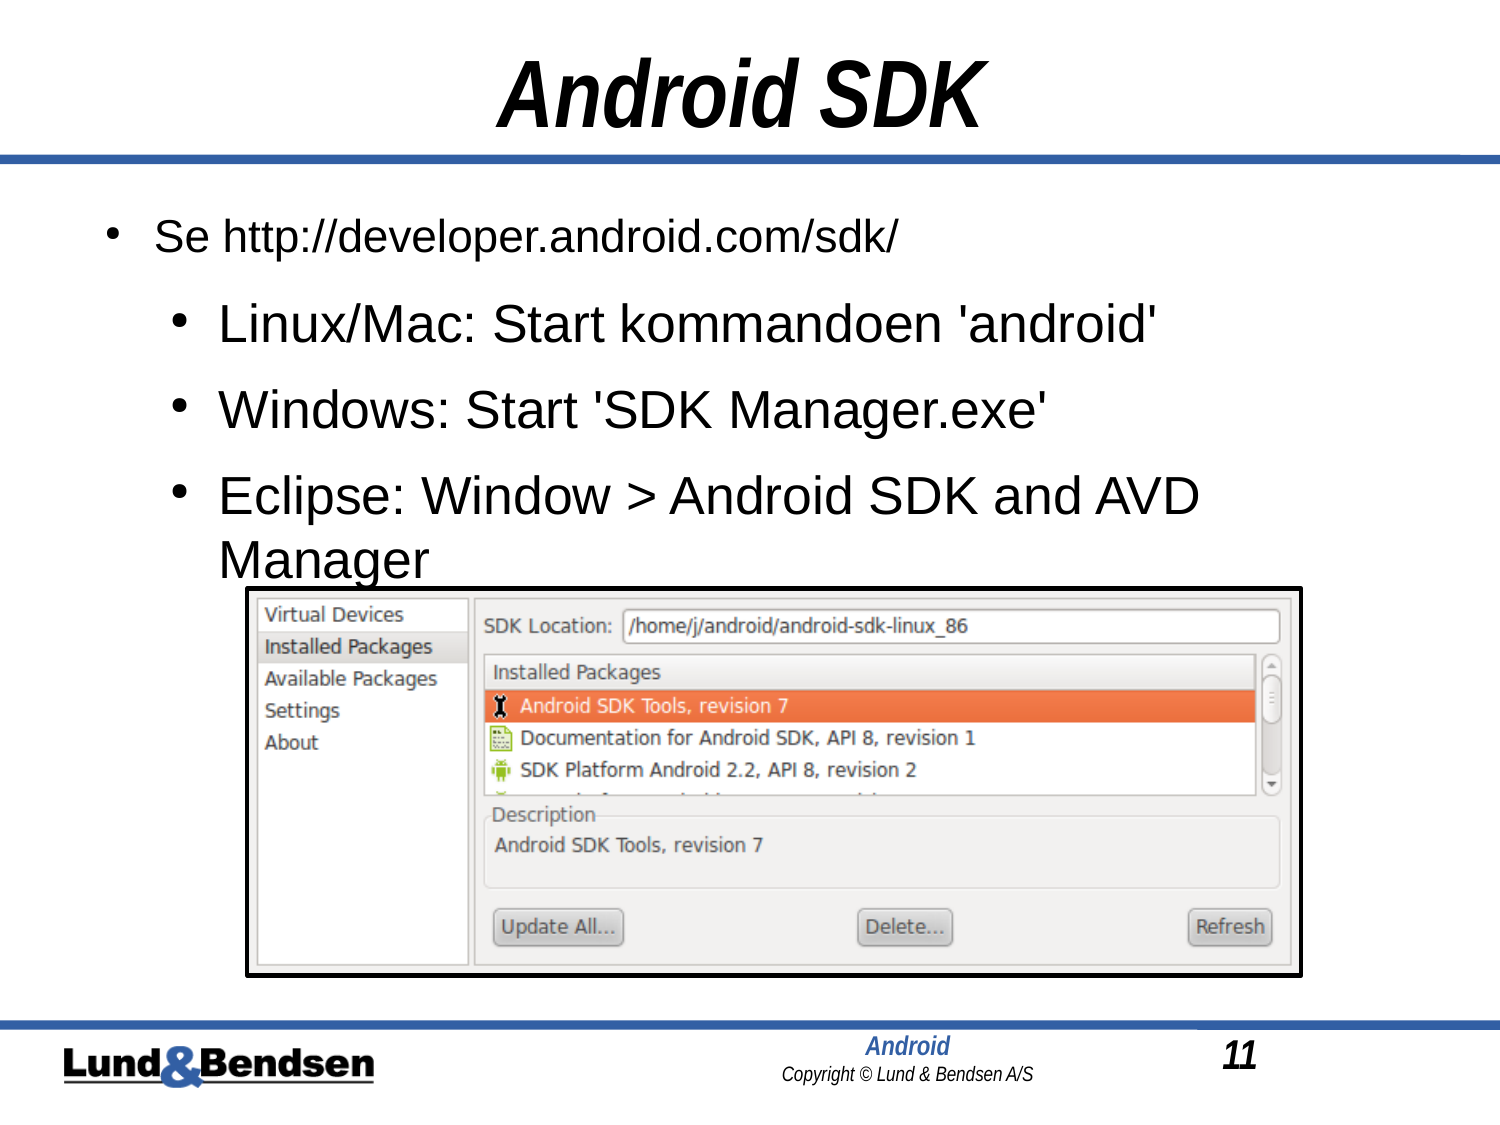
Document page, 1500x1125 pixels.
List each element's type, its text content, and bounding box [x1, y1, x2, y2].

list Se http://developer.android.com/sdk/ Linux/Mac: Start kommandoen 'android' Windows: Start 'SDK Manager.exe' Eclipse: Window > Android SDK and AVD Manager [88, 206, 1427, 784]
title Android SDK [47, 23, 1437, 155]
picture [61, 1043, 377, 1091]
picture [249, 590, 1300, 974]
